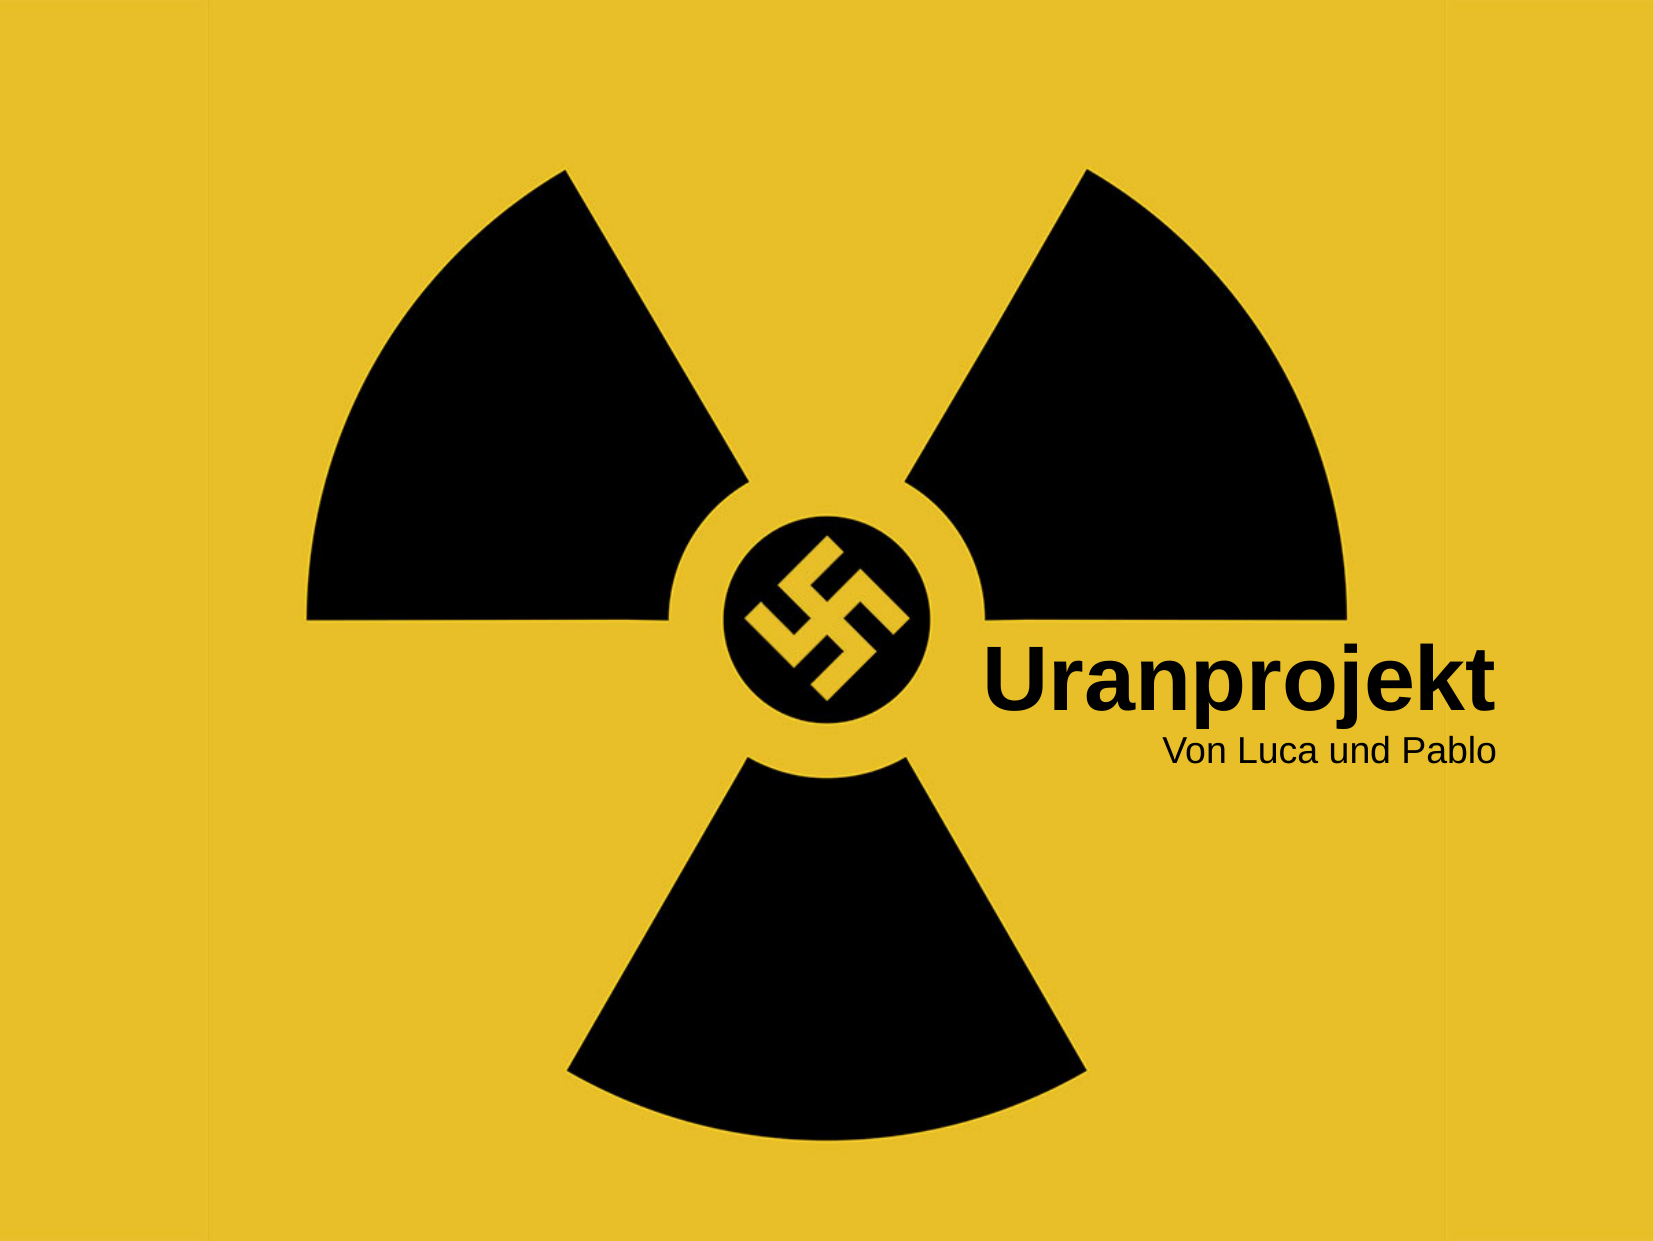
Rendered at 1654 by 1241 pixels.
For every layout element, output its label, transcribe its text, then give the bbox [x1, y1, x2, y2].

picture [0, 0, 1654, 1241]
text_box Uranprojekt Von Luca und Pablo [944, 620, 1512, 780]
